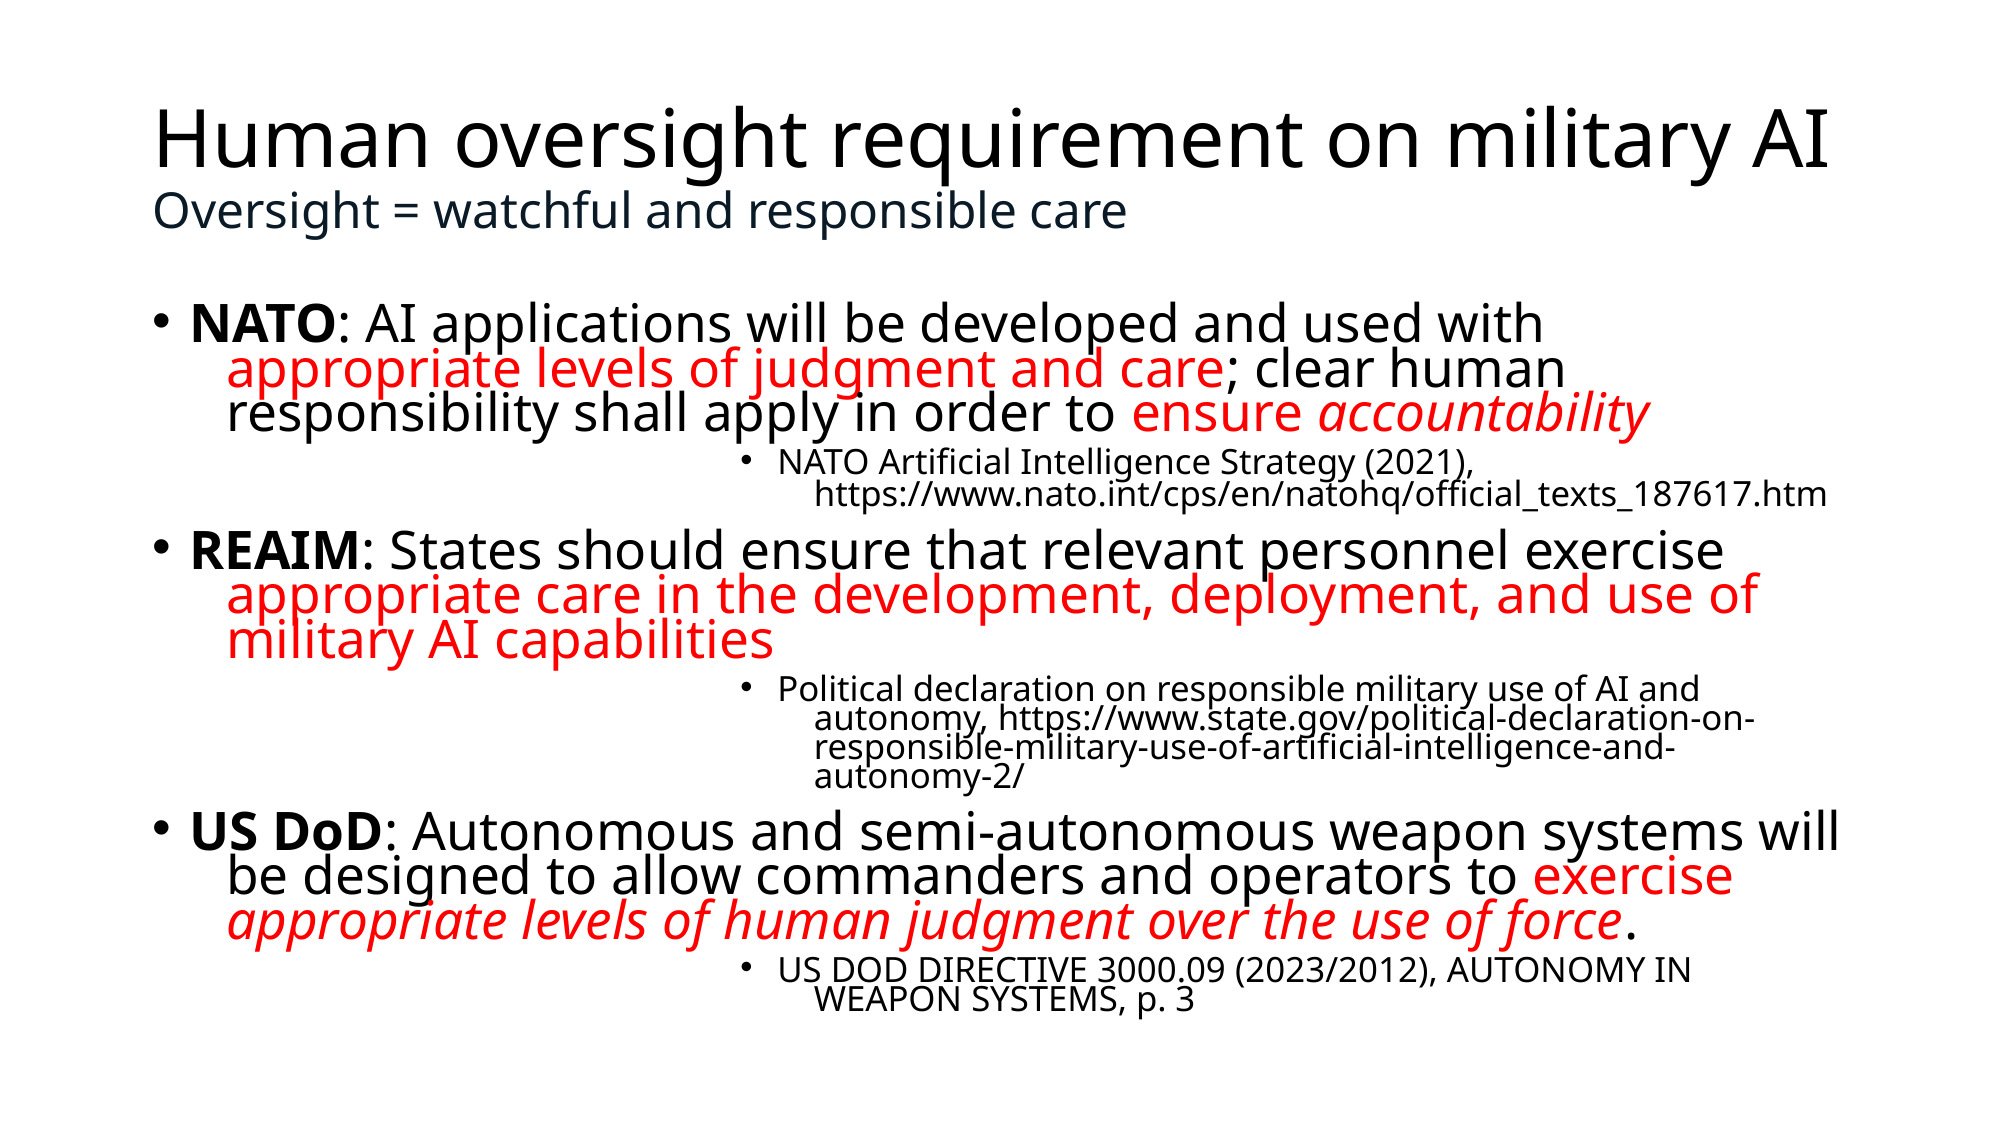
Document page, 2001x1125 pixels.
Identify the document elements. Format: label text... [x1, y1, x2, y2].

title Human oversight requirement on military AI Oversight = watchful and responsible care [137, 59, 1863, 278]
list NATO: AI applications will be developed and used with appropriate levels of judgment and care; clear human responsibility shall apply in order to ensure accountability NATO Artificial Intelligence Strategy (2021), https://www.nato.int/cps/en/natohq/official_texts_187617.htm REAIM: States should ensure that relevant personnel exercise appropriate care in the development, deployment, and use of military AI capabilities Political declaration on responsible military use of AI and autonomy, https://www.state.gov/political-declaration-on-responsible-military-use-of-artificial-intelligence-and-autonomy-2/ US DoD: Autonomous and semi-autonomous weapon systems will be designed to allow commanders and operators to exercise appropriate levels of human judgment over the use of force. US DOD DIRECTIVE 3000.09 (2023/2012), AUTONOMY IN WEAPON SYSTEMS, p. 3 [137, 299, 1863, 1093]
